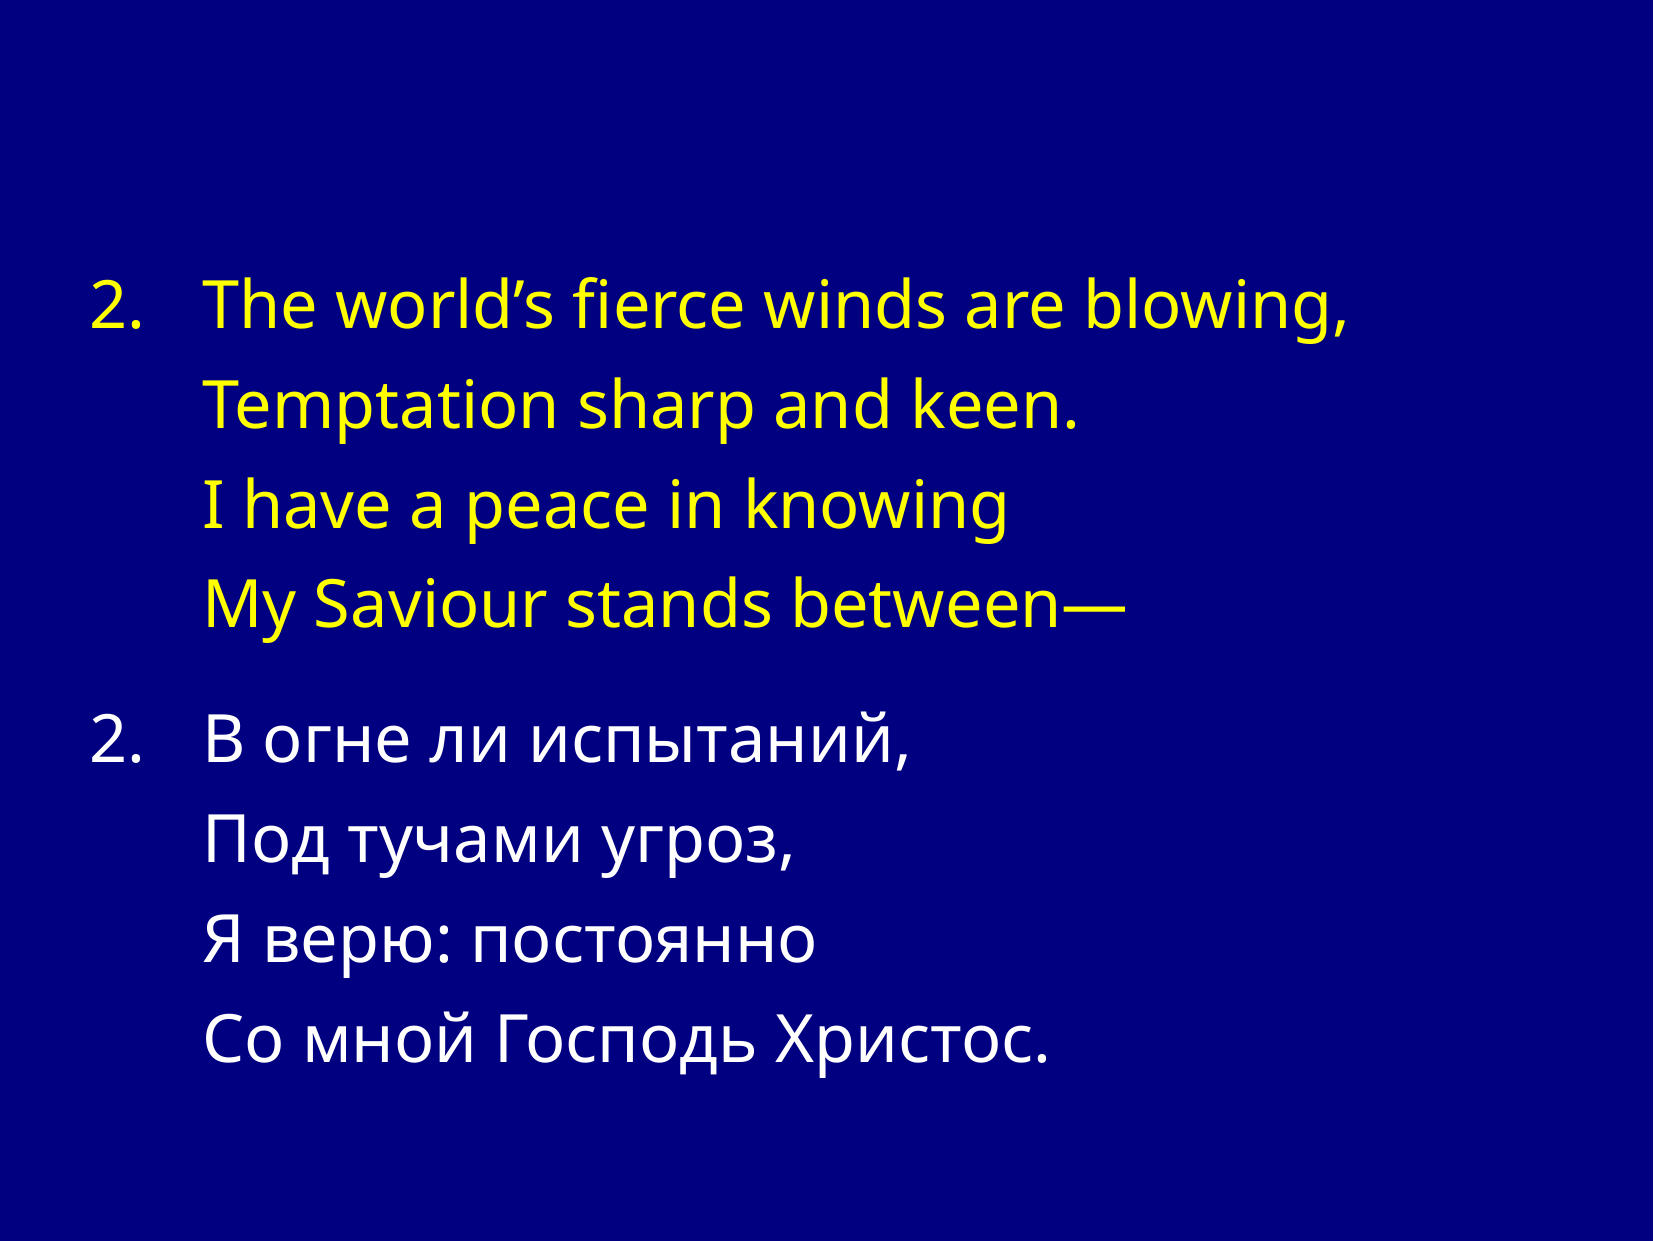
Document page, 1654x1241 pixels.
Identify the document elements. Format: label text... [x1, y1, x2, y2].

text_box 2. В огне ли испытаний, Под тучами угроз, Я верю: постоянно Со мной Господь Христос. [75, 675, 1576, 1163]
text_box 2. The world’s fierce winds are blowing, Temptation sharp and keen. I have a peace in knowing My Saviour stands between— [75, 150, 1576, 638]
